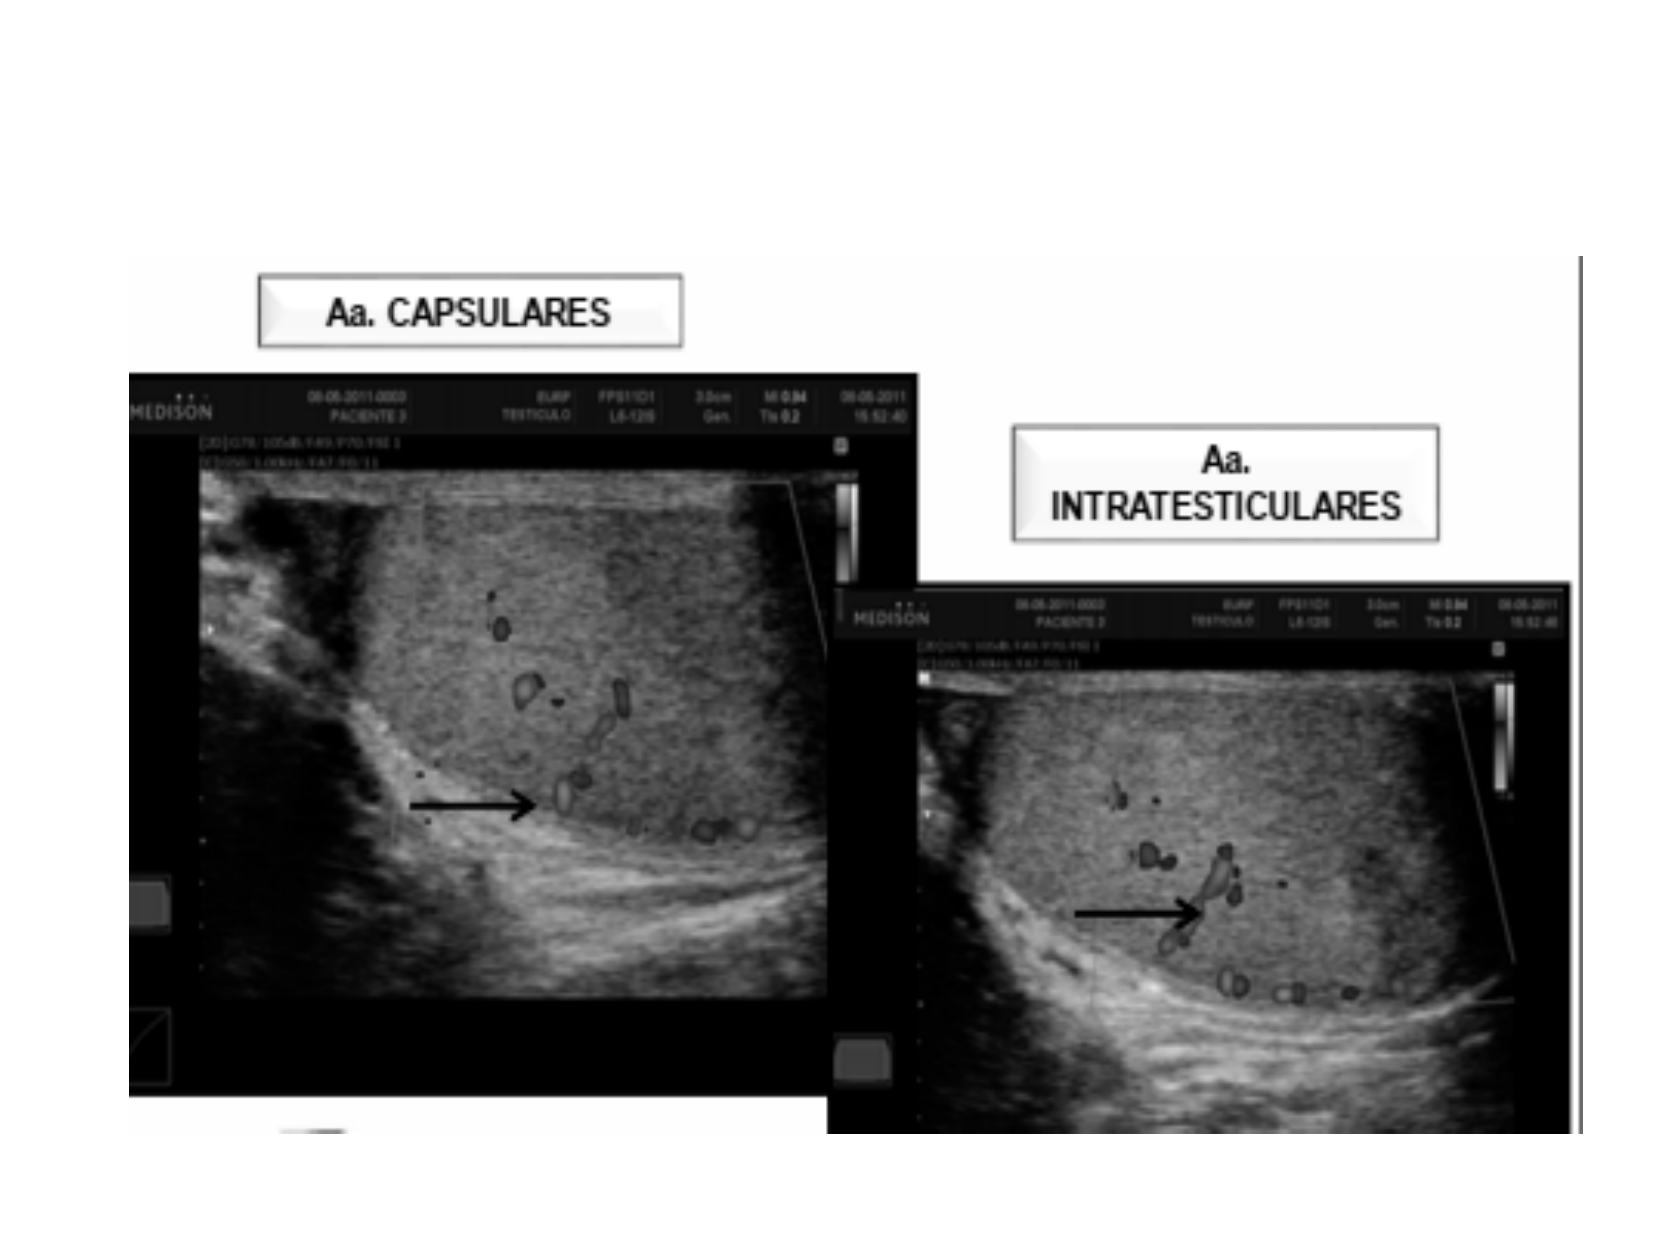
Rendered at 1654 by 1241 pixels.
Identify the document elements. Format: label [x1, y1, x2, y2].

picture [129, 256, 1583, 1134]
